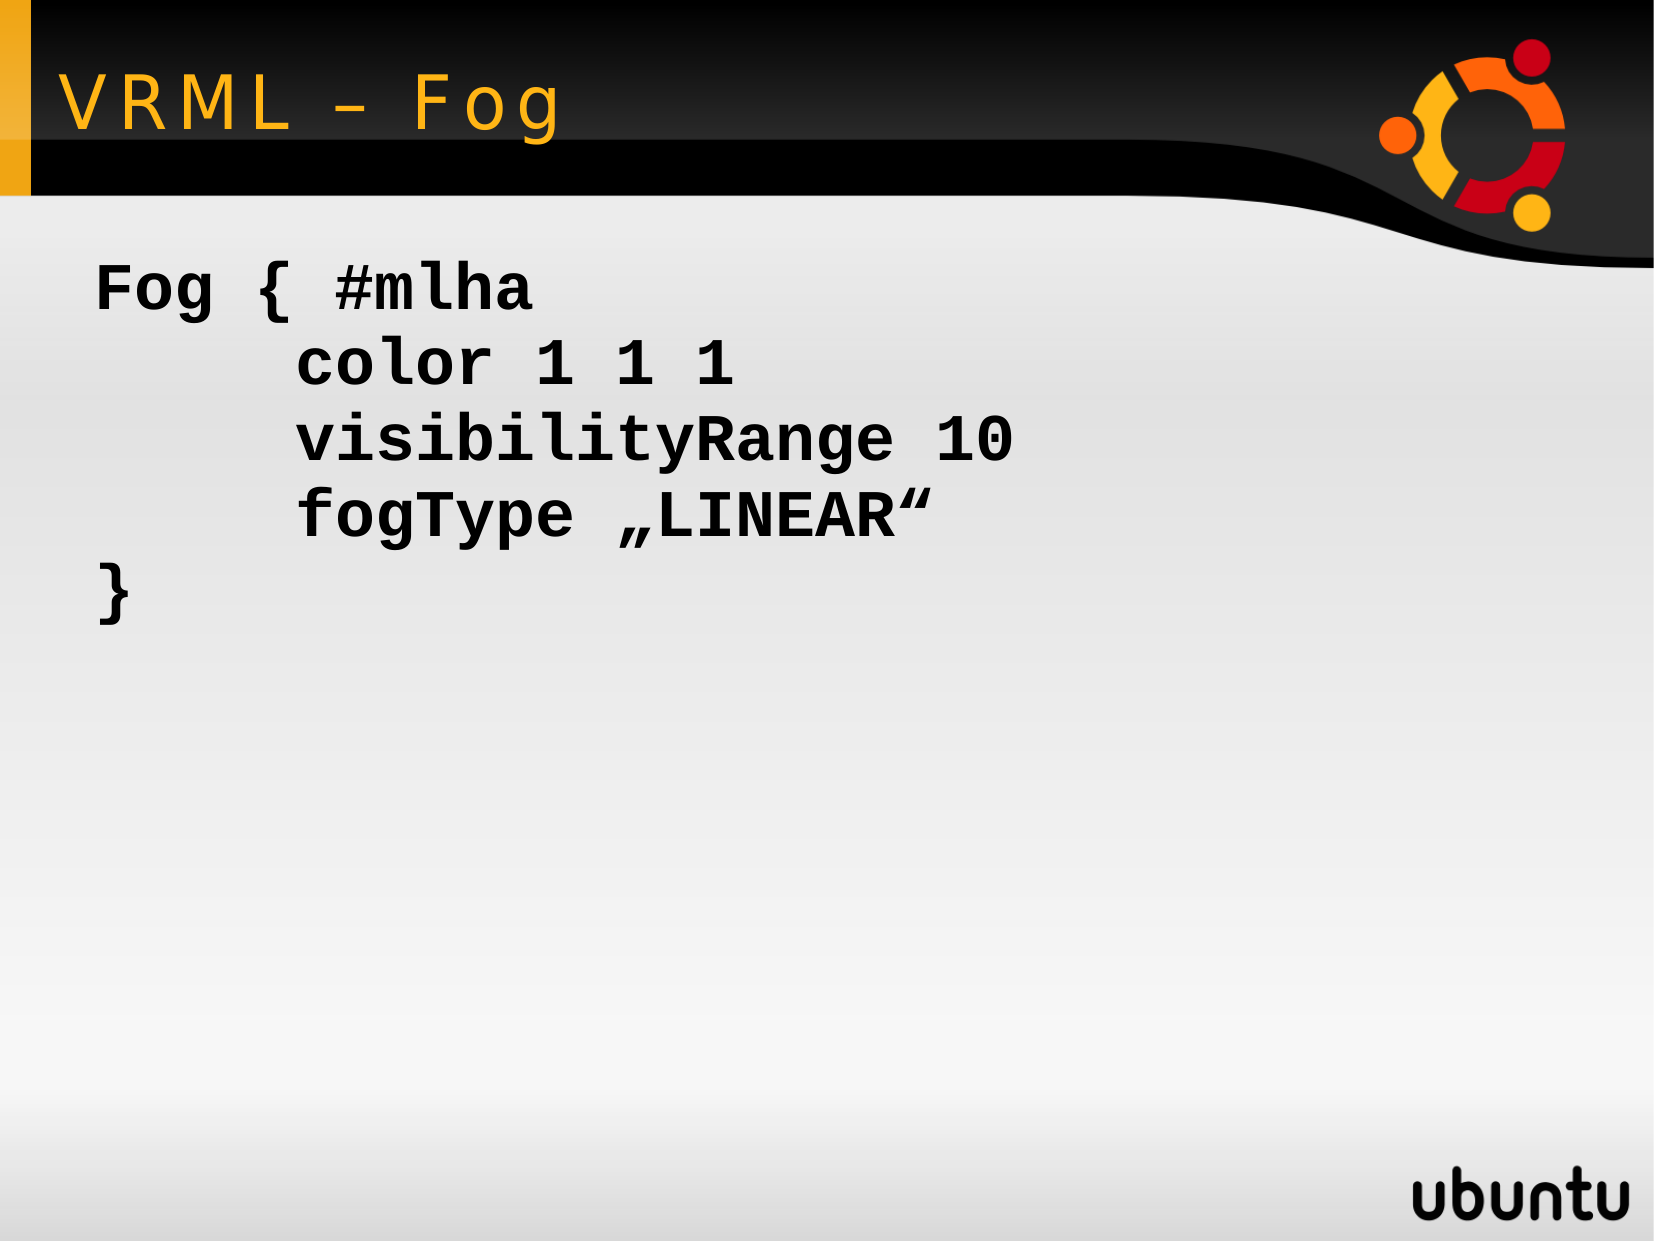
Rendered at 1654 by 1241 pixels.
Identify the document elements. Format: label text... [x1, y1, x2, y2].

list Fog { #mlha color 1 1 1 visibilityRange 10 fogType „LINEAR“ } [76, 253, 1566, 1073]
title VRML – Fog [59, 29, 1270, 178]
picture [0, 0, 1654, 1241]
